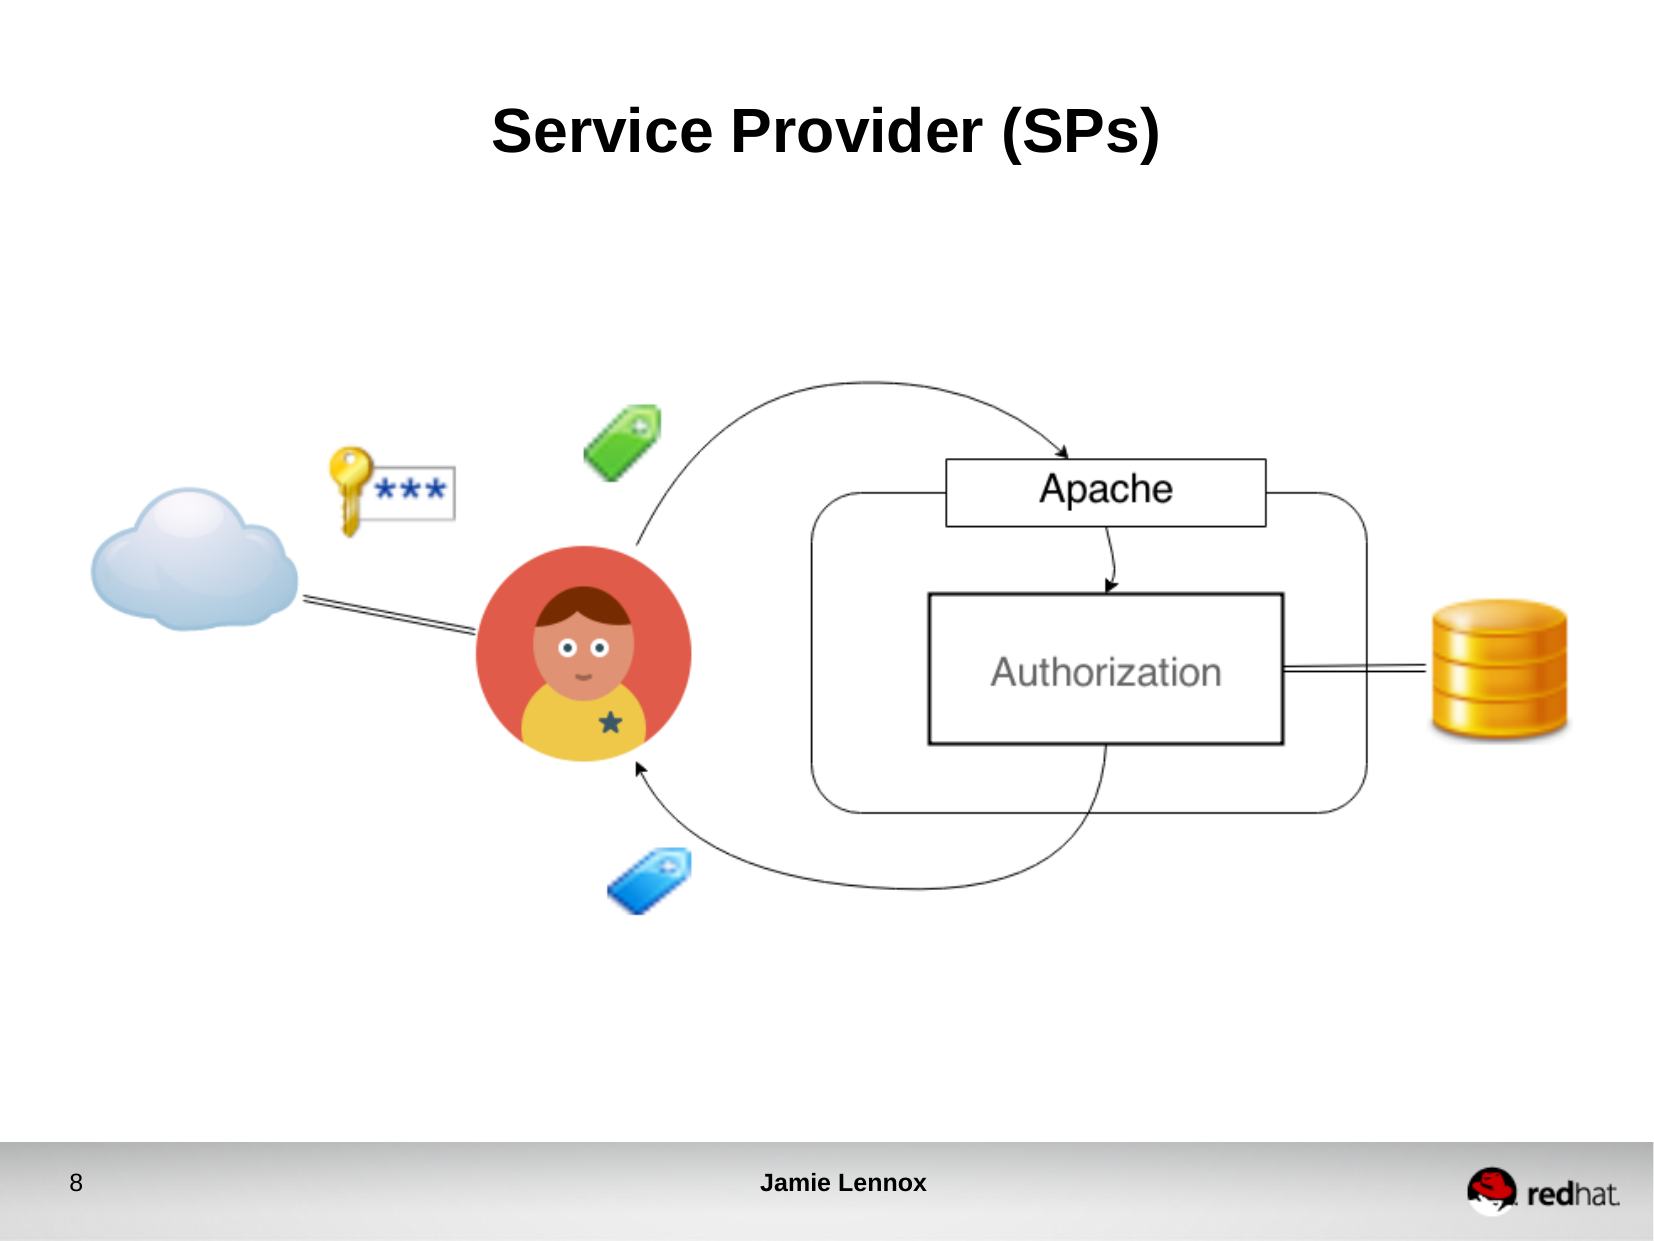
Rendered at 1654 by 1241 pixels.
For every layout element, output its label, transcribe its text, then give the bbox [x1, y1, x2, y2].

title Service Provider (SPs) [82, 37, 1571, 226]
picture [86, 361, 1575, 922]
picture [0, 1142, 1654, 1241]
